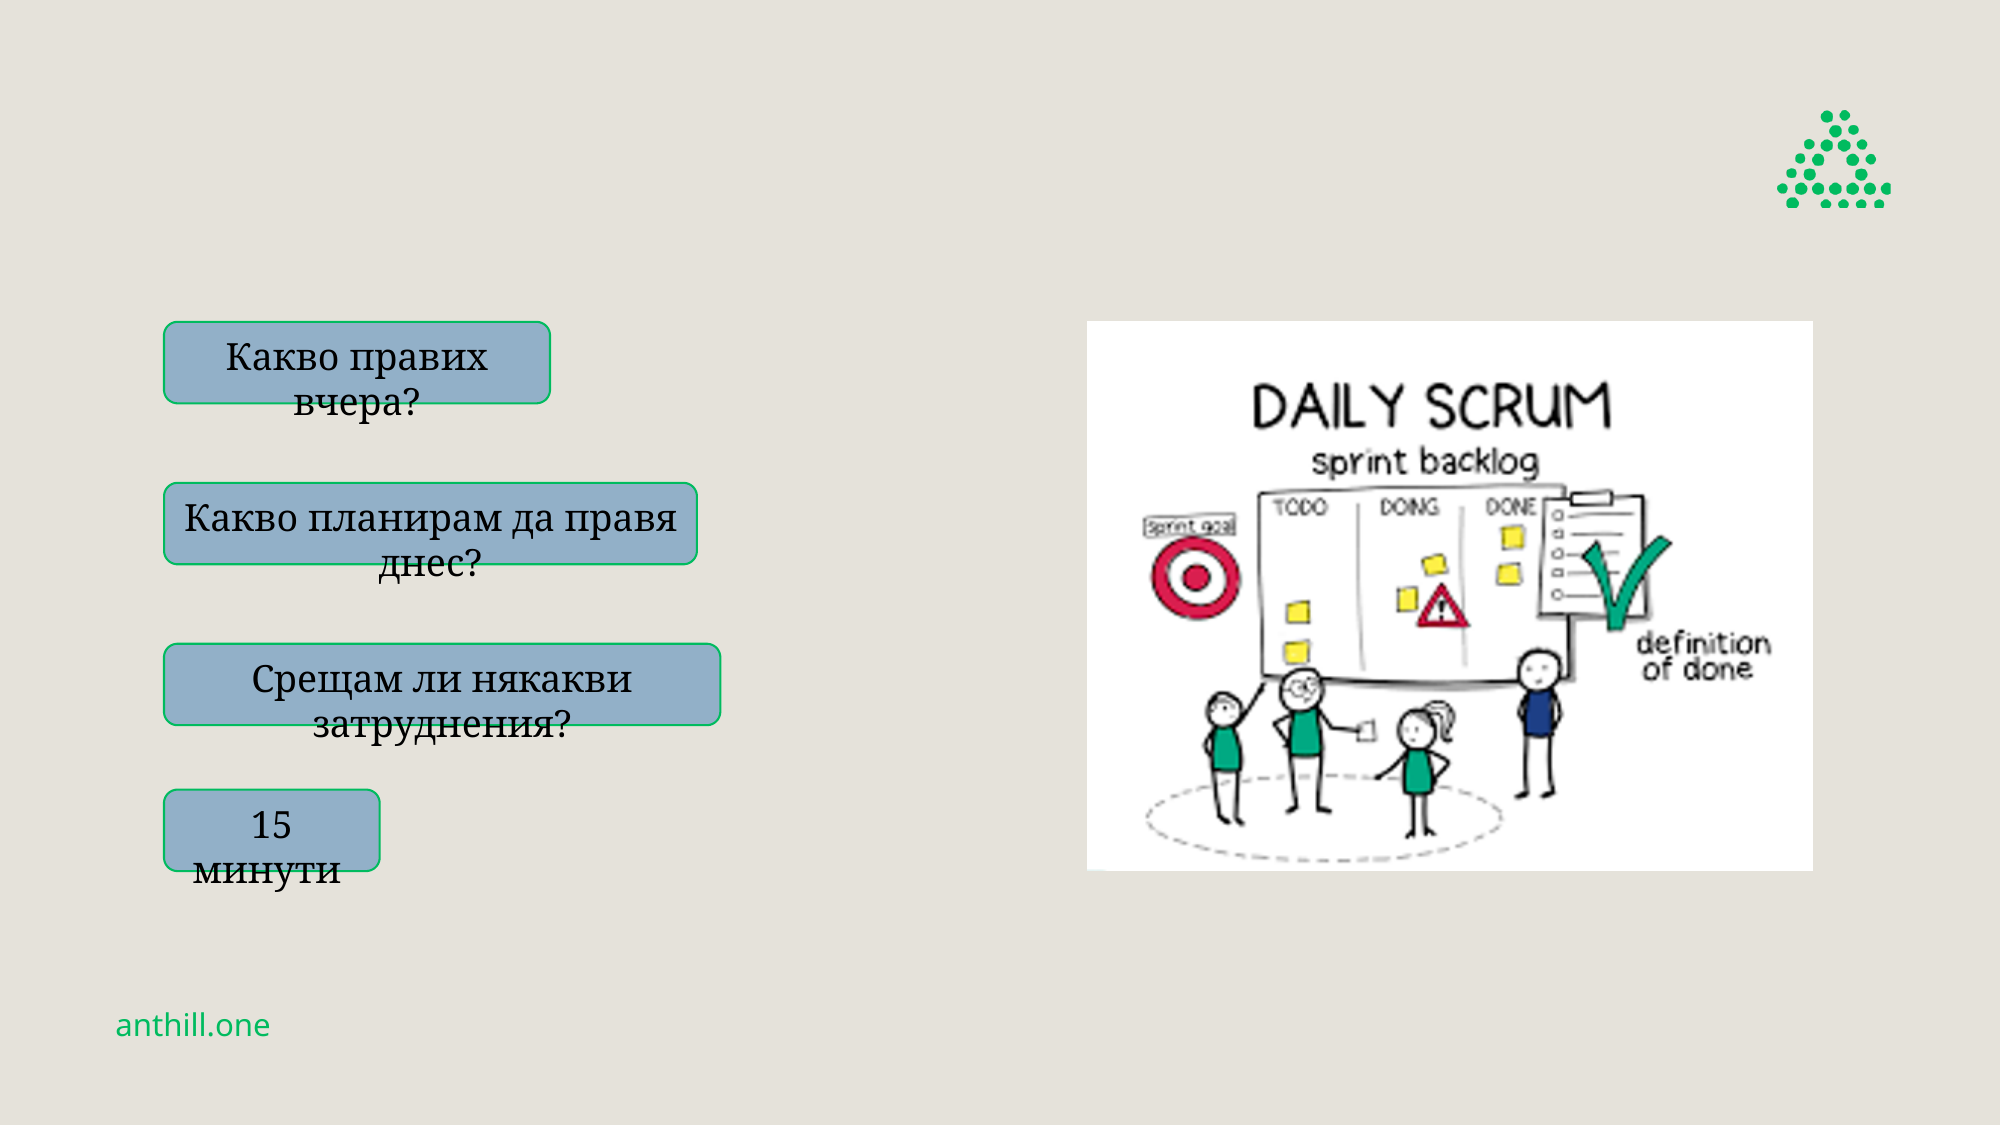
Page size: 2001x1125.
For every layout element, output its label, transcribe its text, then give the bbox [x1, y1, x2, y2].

picture [1087, 321, 1813, 872]
text_box Какво правих вчера? [163, 321, 550, 404]
text_box 15 минути [163, 789, 380, 872]
text_box Какво планирам да правя днес? [164, 482, 697, 565]
text_box Срещам ли някакви затруднения? [163, 643, 721, 726]
